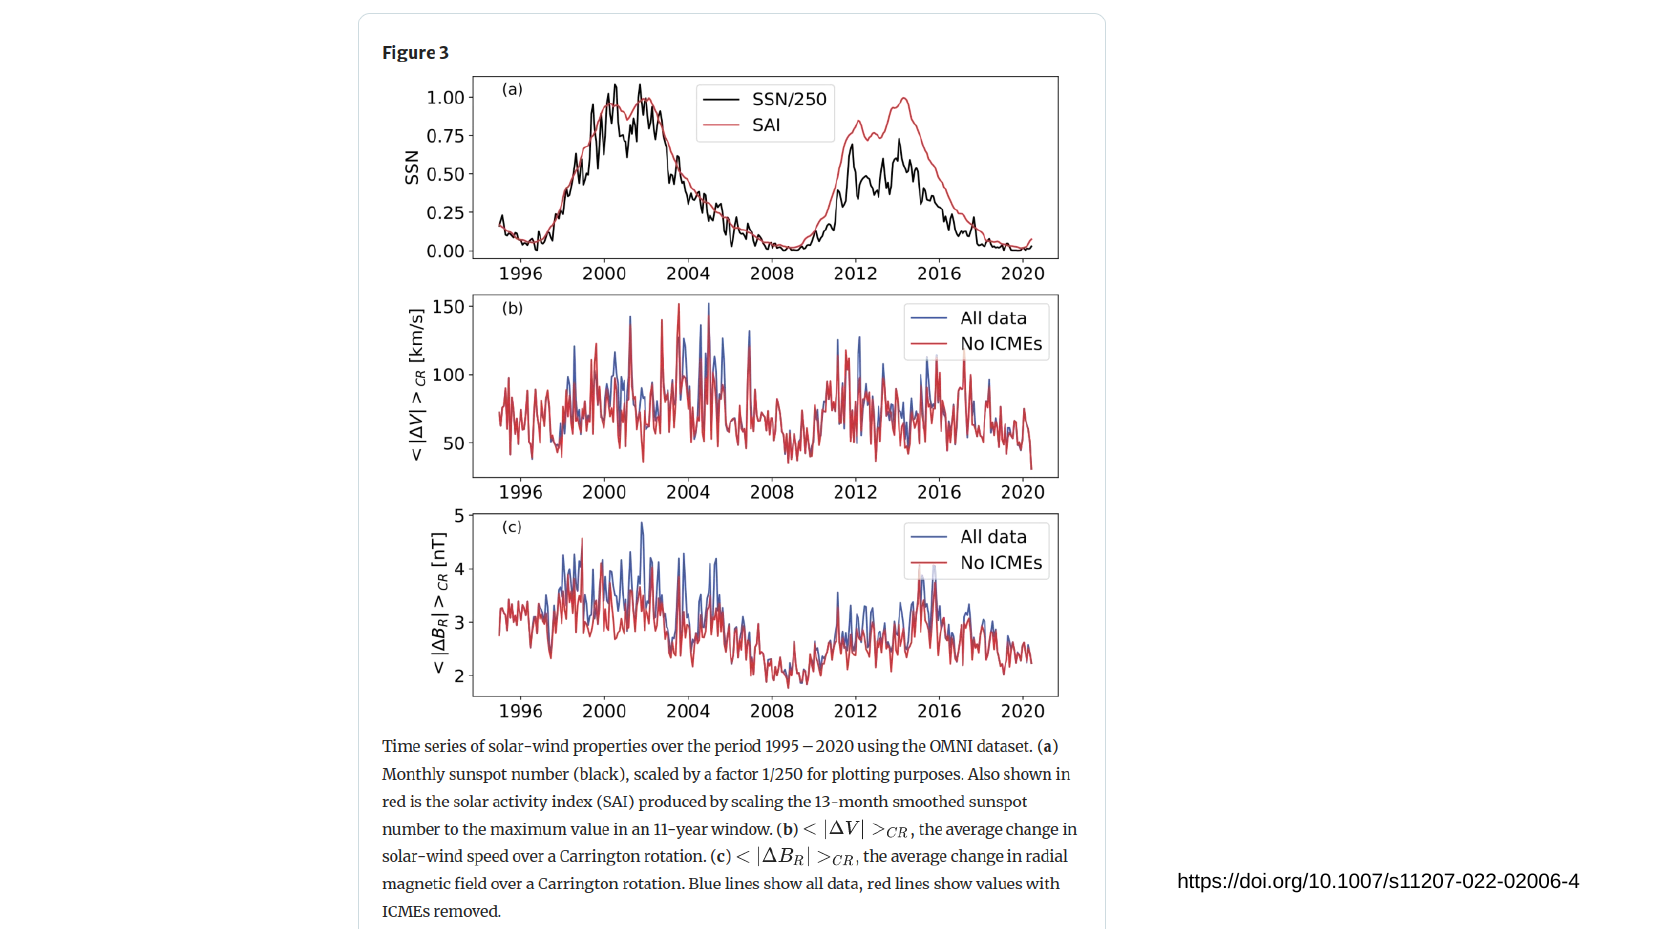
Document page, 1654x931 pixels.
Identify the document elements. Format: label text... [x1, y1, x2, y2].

picture [329, 0, 1132, 929]
text_box https://doi.org/10.1007/s11207-022-02006-4 [1162, 862, 1596, 901]
